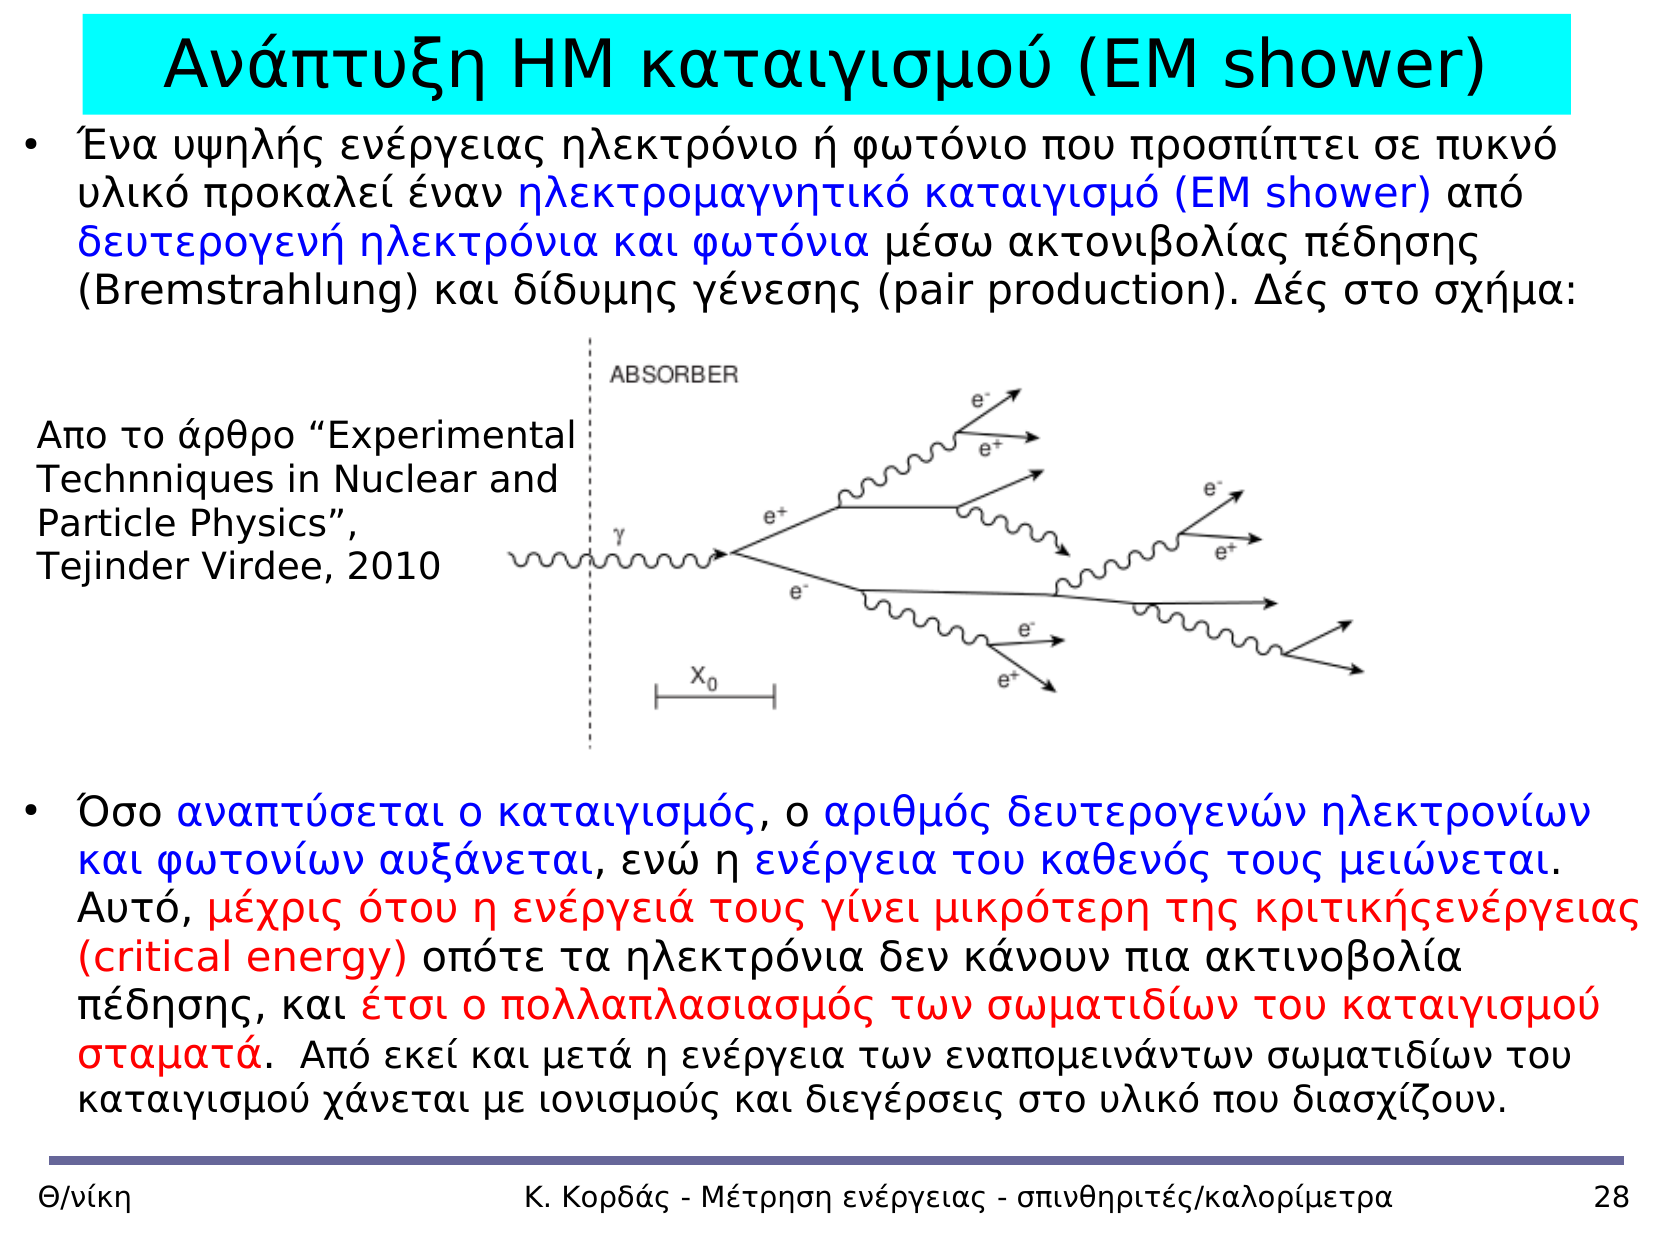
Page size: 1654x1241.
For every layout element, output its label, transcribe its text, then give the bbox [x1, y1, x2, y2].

picture [479, 321, 1380, 759]
title Ανάπτυξη HM καταιγισμού (ΕΜ shower) [82, 13, 1571, 115]
text_box Απο το άρθρο “Experimental Technniques in Nuclear and Particle Physics”, Tejinder Virdee, 2010 [21, 406, 593, 598]
list Ένα υψηλής ενέργειας ηλεκτρόνιο ή φωτόνιο που προσπίπτει σε πυκνό υλικό προκαλεί έναν ηλεκτρομαγνητικό καταιγισμό (ΕΜ shower) από δευτερογενή ηλεκτρόνια και φωτόνια μέσω ακτονιβολίας πέδησης (Bremstrahlung) και δίδυμης γένεσης (pair production). Δές στο σχήμα: Όσο αναπτύσεται ο καταιγισμός, ο αριθμός δευτερογενών ηλεκτρονίων και φωτονίων αυξάνεται, ενώ η ενέργεια του καθενός τους μειώνεται. Αυτό, μέχρις ότου η ενέργειά τους γίνει μικρότερη της κριτικήςενέργειας (critical energy) οπότε τα ηλεκτρόνια δεν κάνουν πια ακτινοβολία πέδησης, και έτσι ο πολλαπλασιασμός των σωματιδίων του καταιγισμού σταματά. Από εκεί και μετά η ενέργεια των εναπομεινάντων σωματιδίων του καταιγισμού χάνεται με ιονισμούς και διεγέρσεις στο υλικό που διασχίζουν. [5, 120, 1654, 1131]
